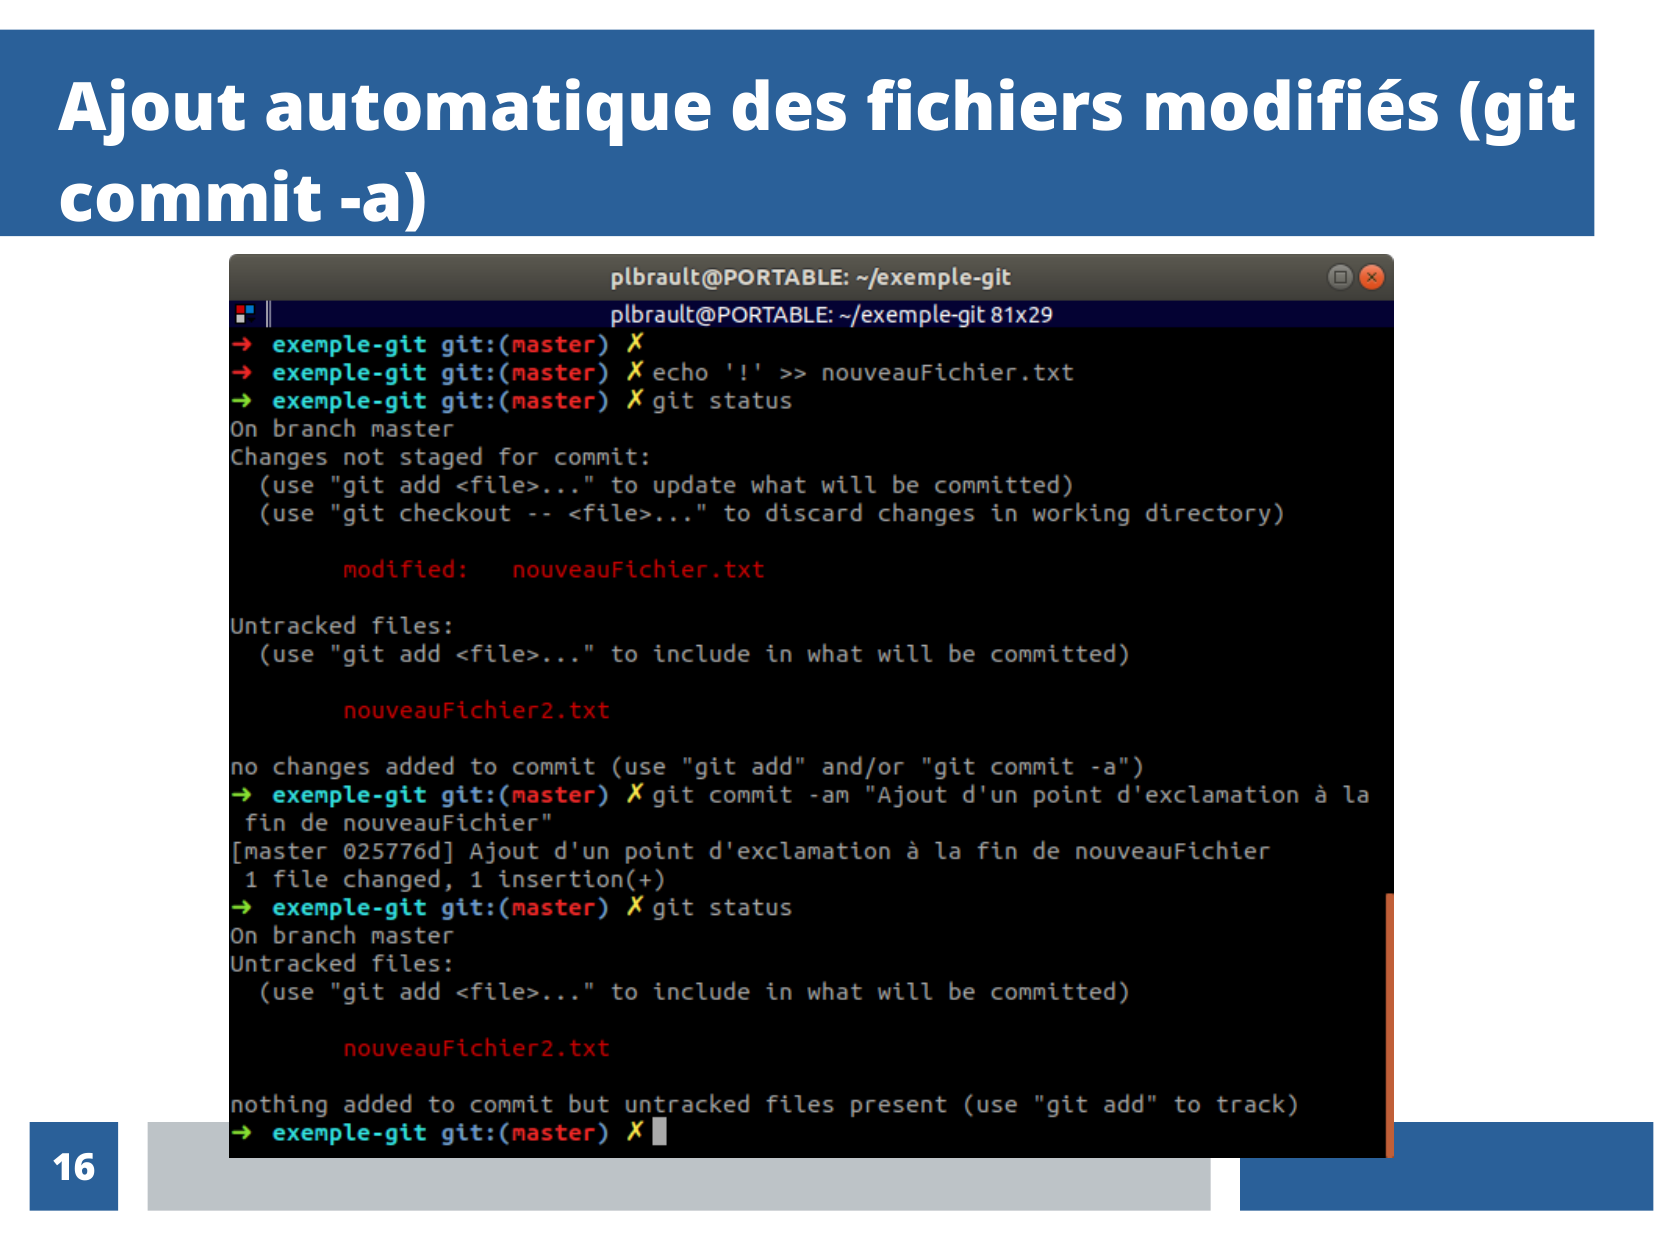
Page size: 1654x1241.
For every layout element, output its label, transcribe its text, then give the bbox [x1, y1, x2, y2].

picture [229, 254, 1394, 1158]
title Ajout automatique des fichiers modifiés (git commit -a) [59, 59, 1595, 207]
